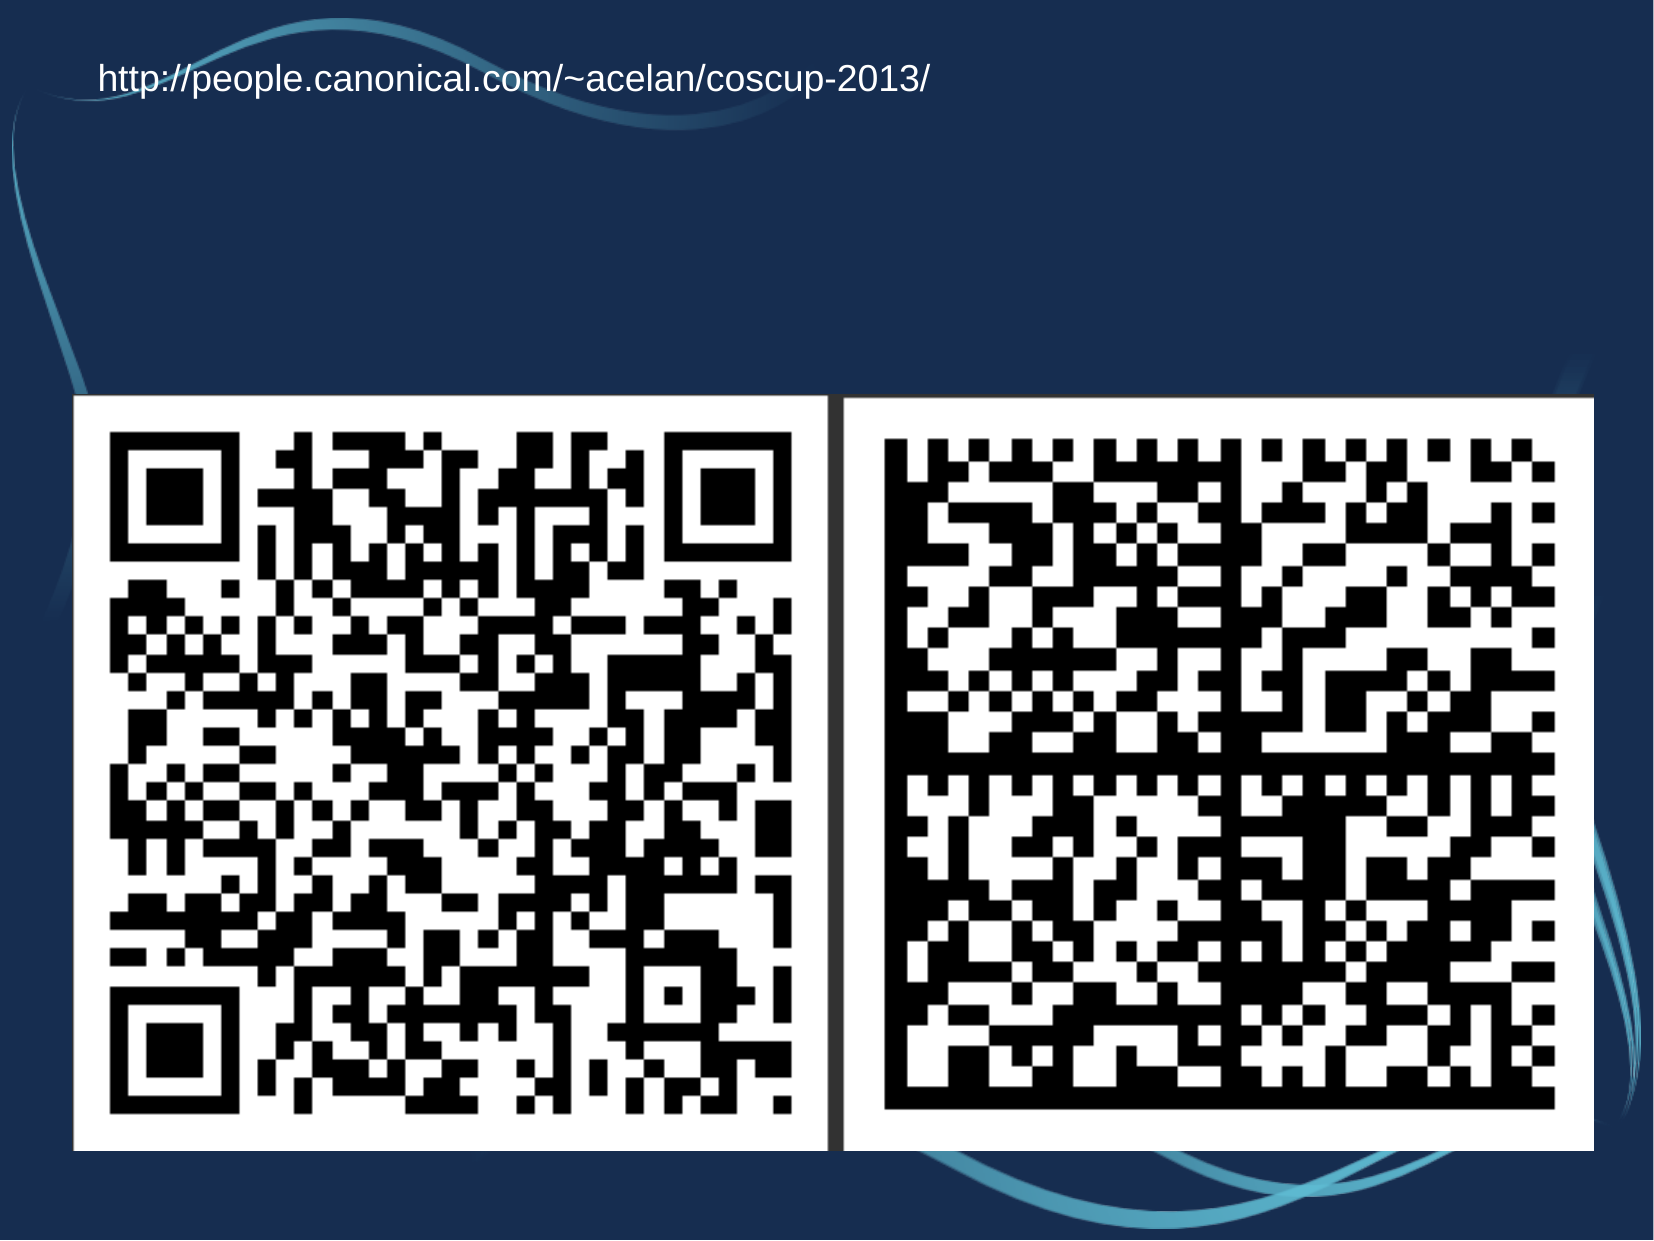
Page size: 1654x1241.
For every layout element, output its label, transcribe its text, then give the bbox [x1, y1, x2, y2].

title http://people.canonical.com/~acelan/coscup-2013/ [82, 49, 1571, 249]
picture [12, 18, 1641, 1229]
